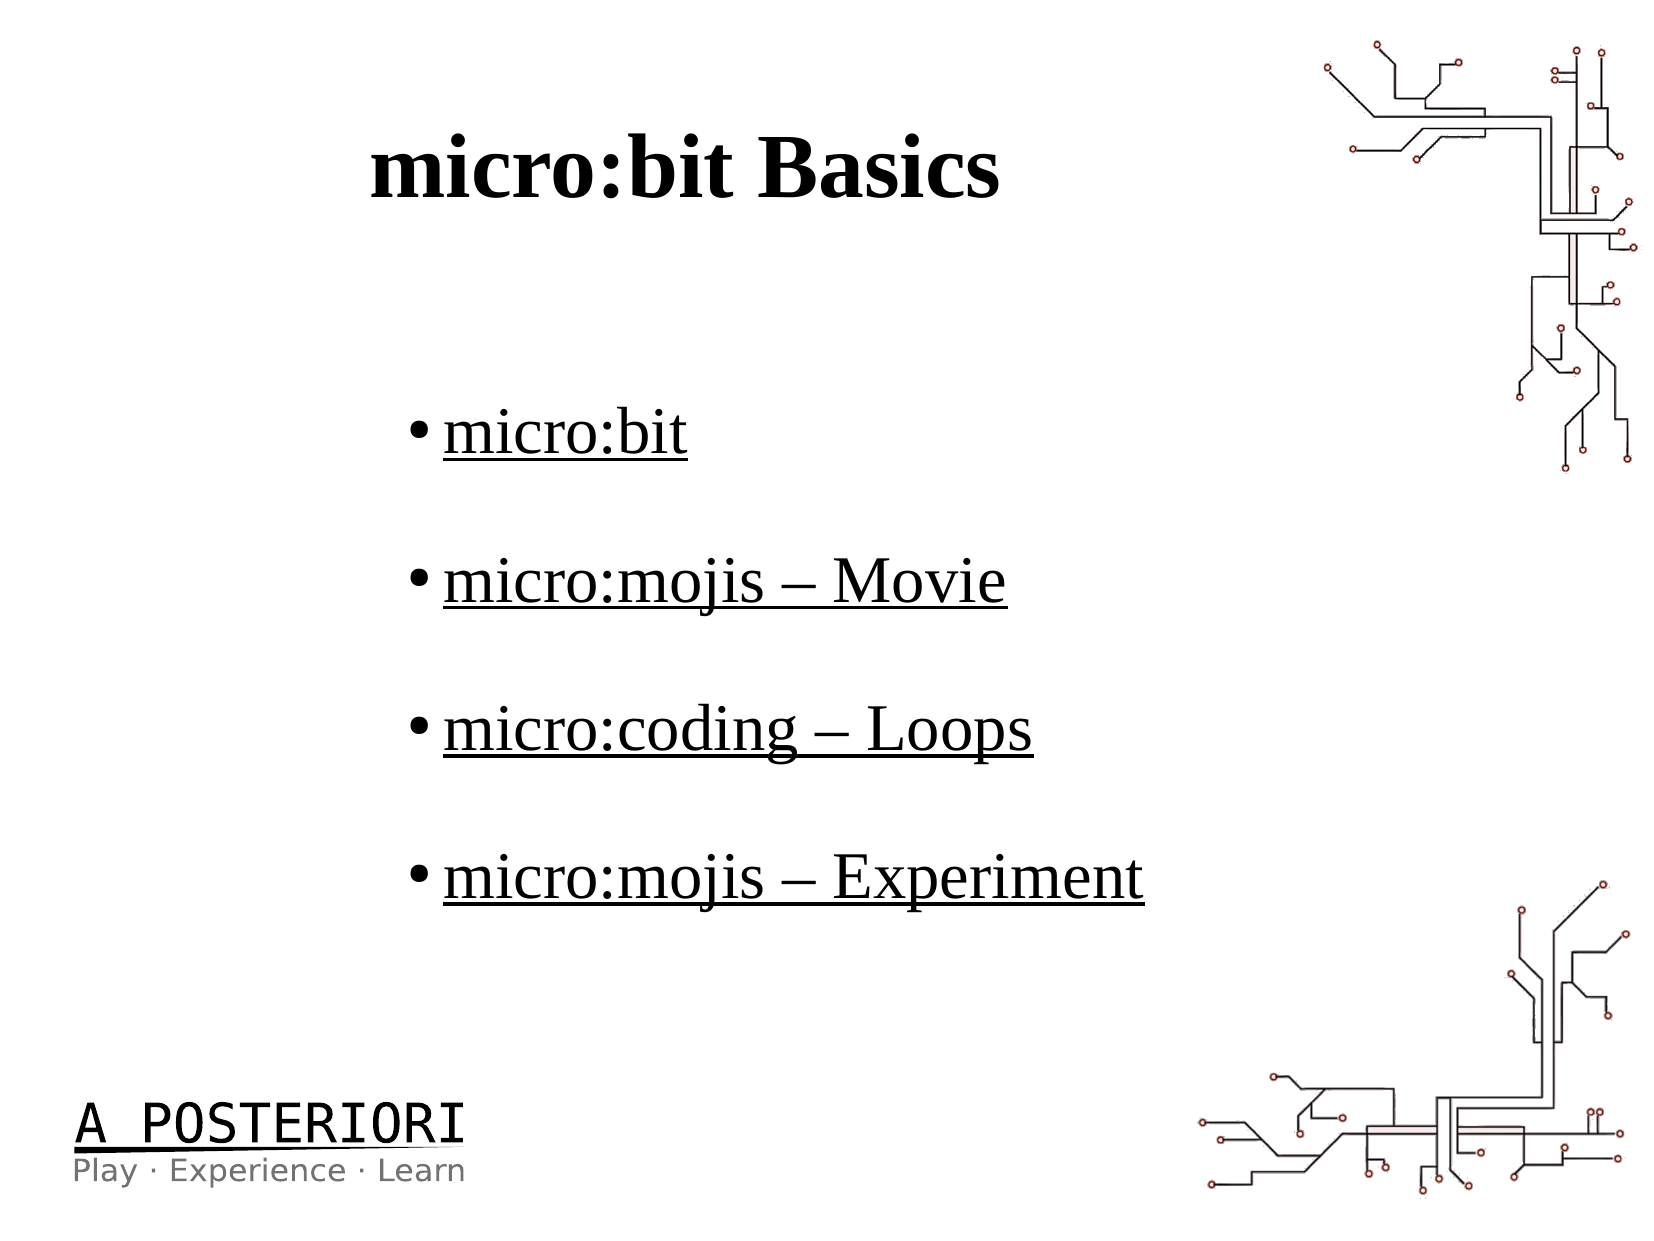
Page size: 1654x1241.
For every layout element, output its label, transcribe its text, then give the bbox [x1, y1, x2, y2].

picture [1175, 862, 1636, 1201]
picture [73, 1101, 466, 1189]
picture [1305, 35, 1643, 496]
subtitle micro:bit micro:mojis – Movie micro:coding – Loops micro:mojis – Experiment [407, 288, 1246, 946]
title micro:bit Basics [75, 62, 1298, 270]
